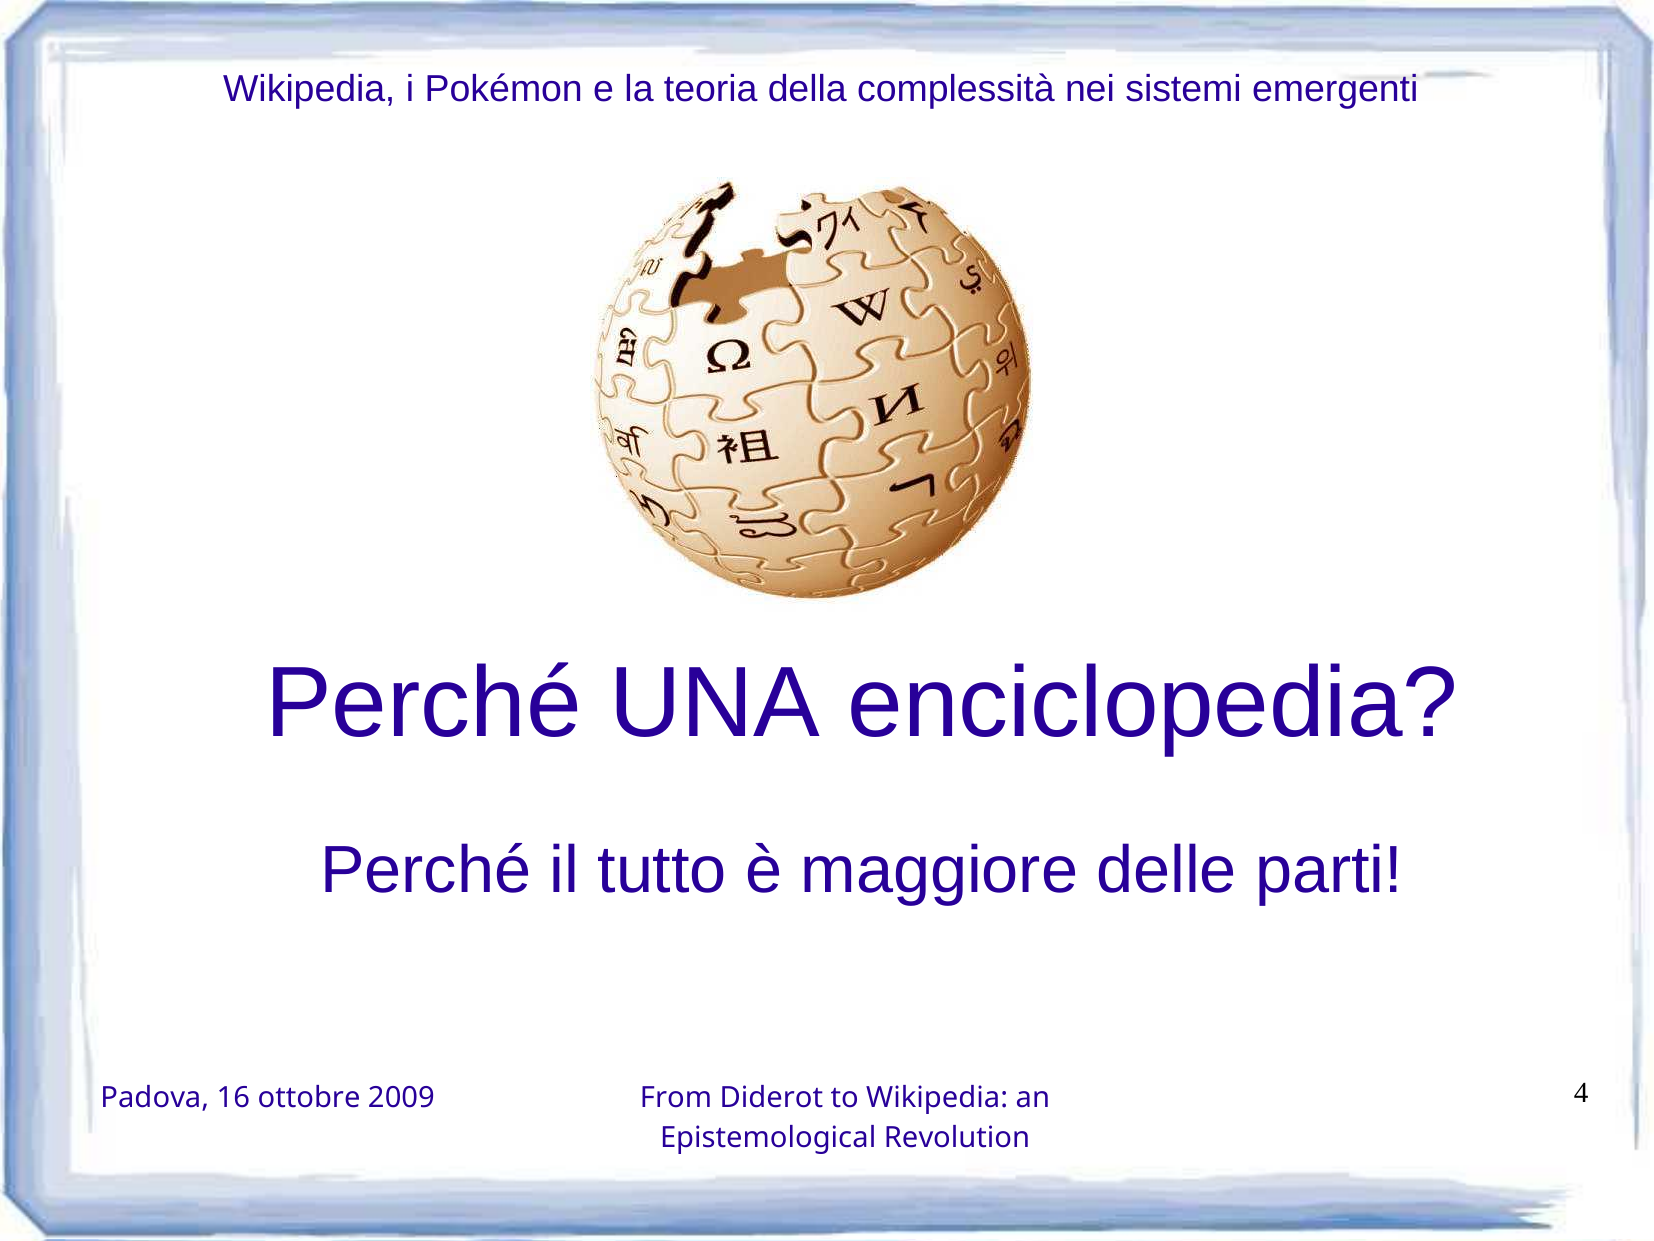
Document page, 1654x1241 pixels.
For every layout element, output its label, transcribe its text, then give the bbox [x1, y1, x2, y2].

subtitle Perché UNA enciclopedia? Perché il tutto è maggiore delle parti! [118, 324, 1571, 1004]
picture [0, 0, 1654, 1241]
title Wikipedia, i Pokémon e la teoria della complessità nei sistemi emergenti [76, 59, 1565, 119]
